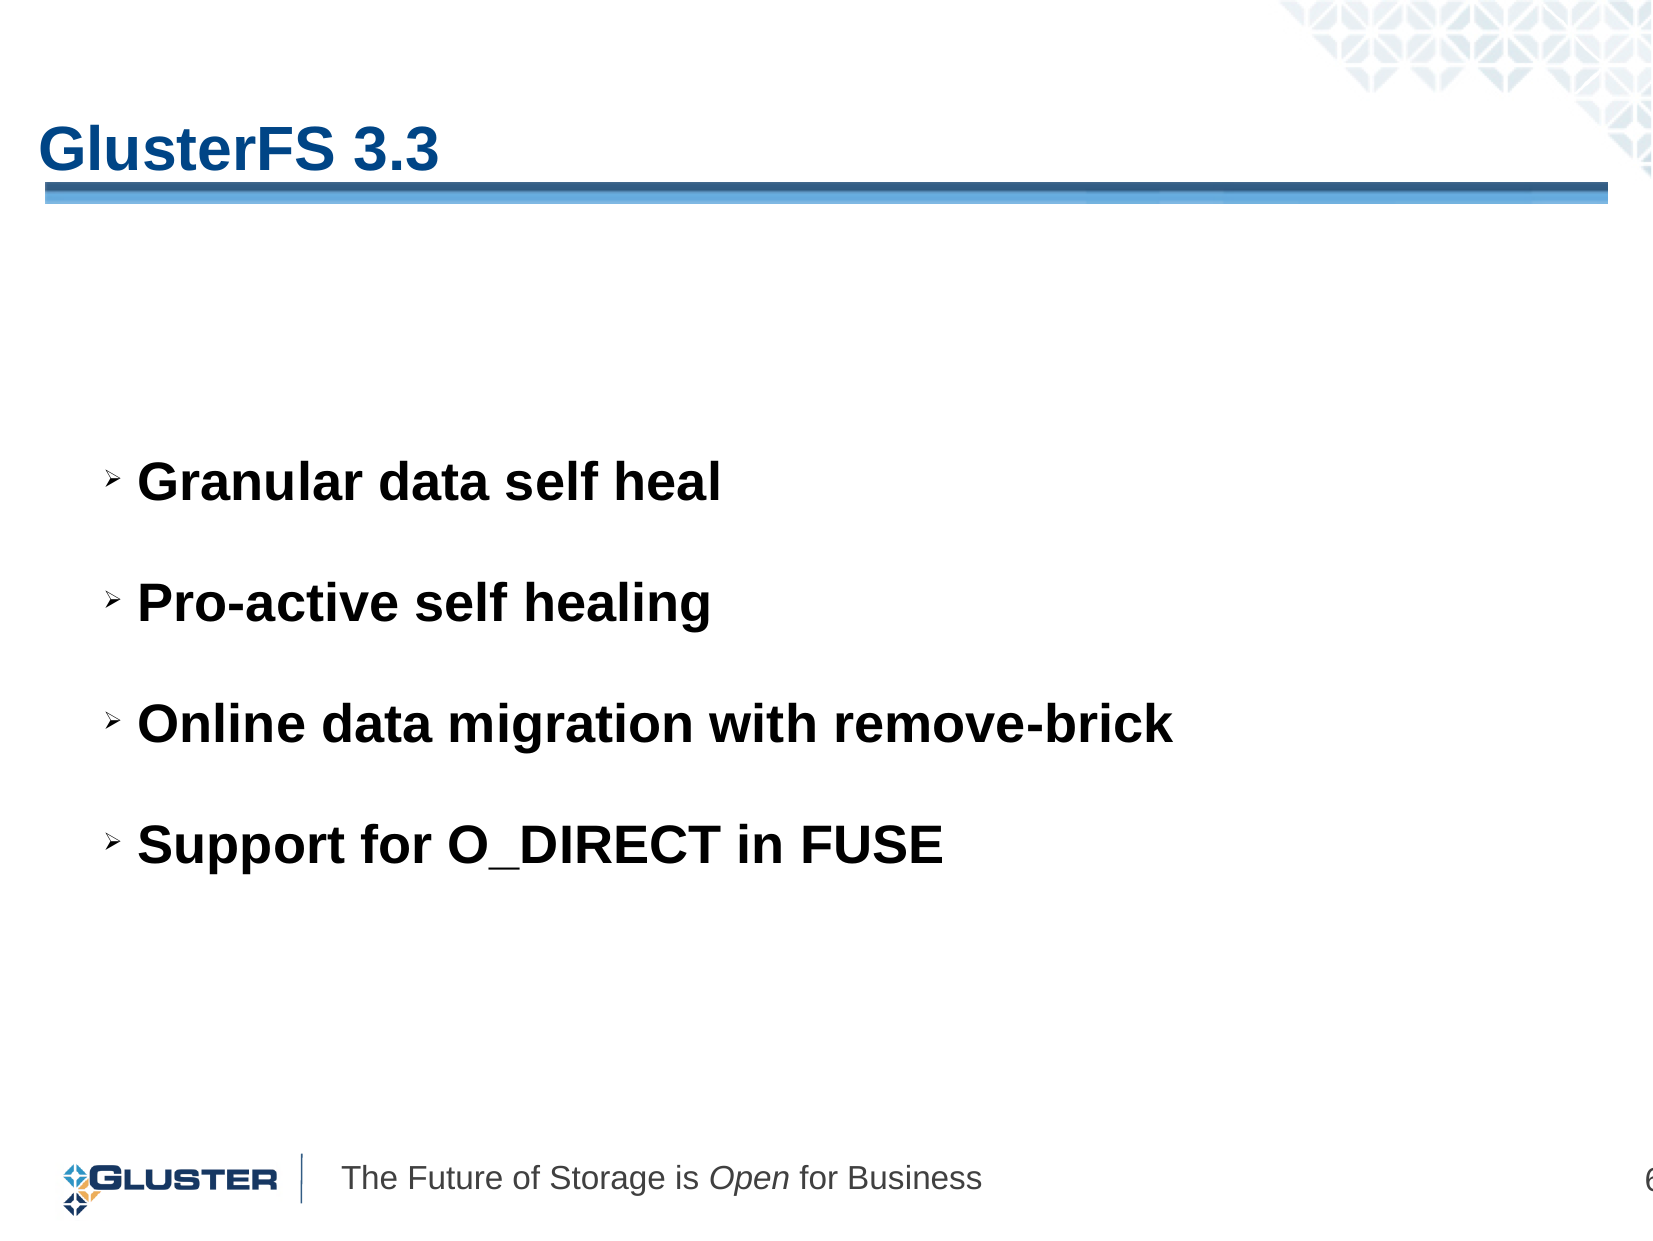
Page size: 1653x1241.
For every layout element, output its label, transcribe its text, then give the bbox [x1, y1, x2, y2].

text_box Granular data self heal Pro-active self healing Online data migration with remove-brick Support for O_DIRECT in FUSE [88, 383, 1506, 1186]
picture [45, 0, 1652, 204]
picture [38, 1145, 292, 1237]
text_box GlusterFS 3.3 [23, 106, 456, 191]
